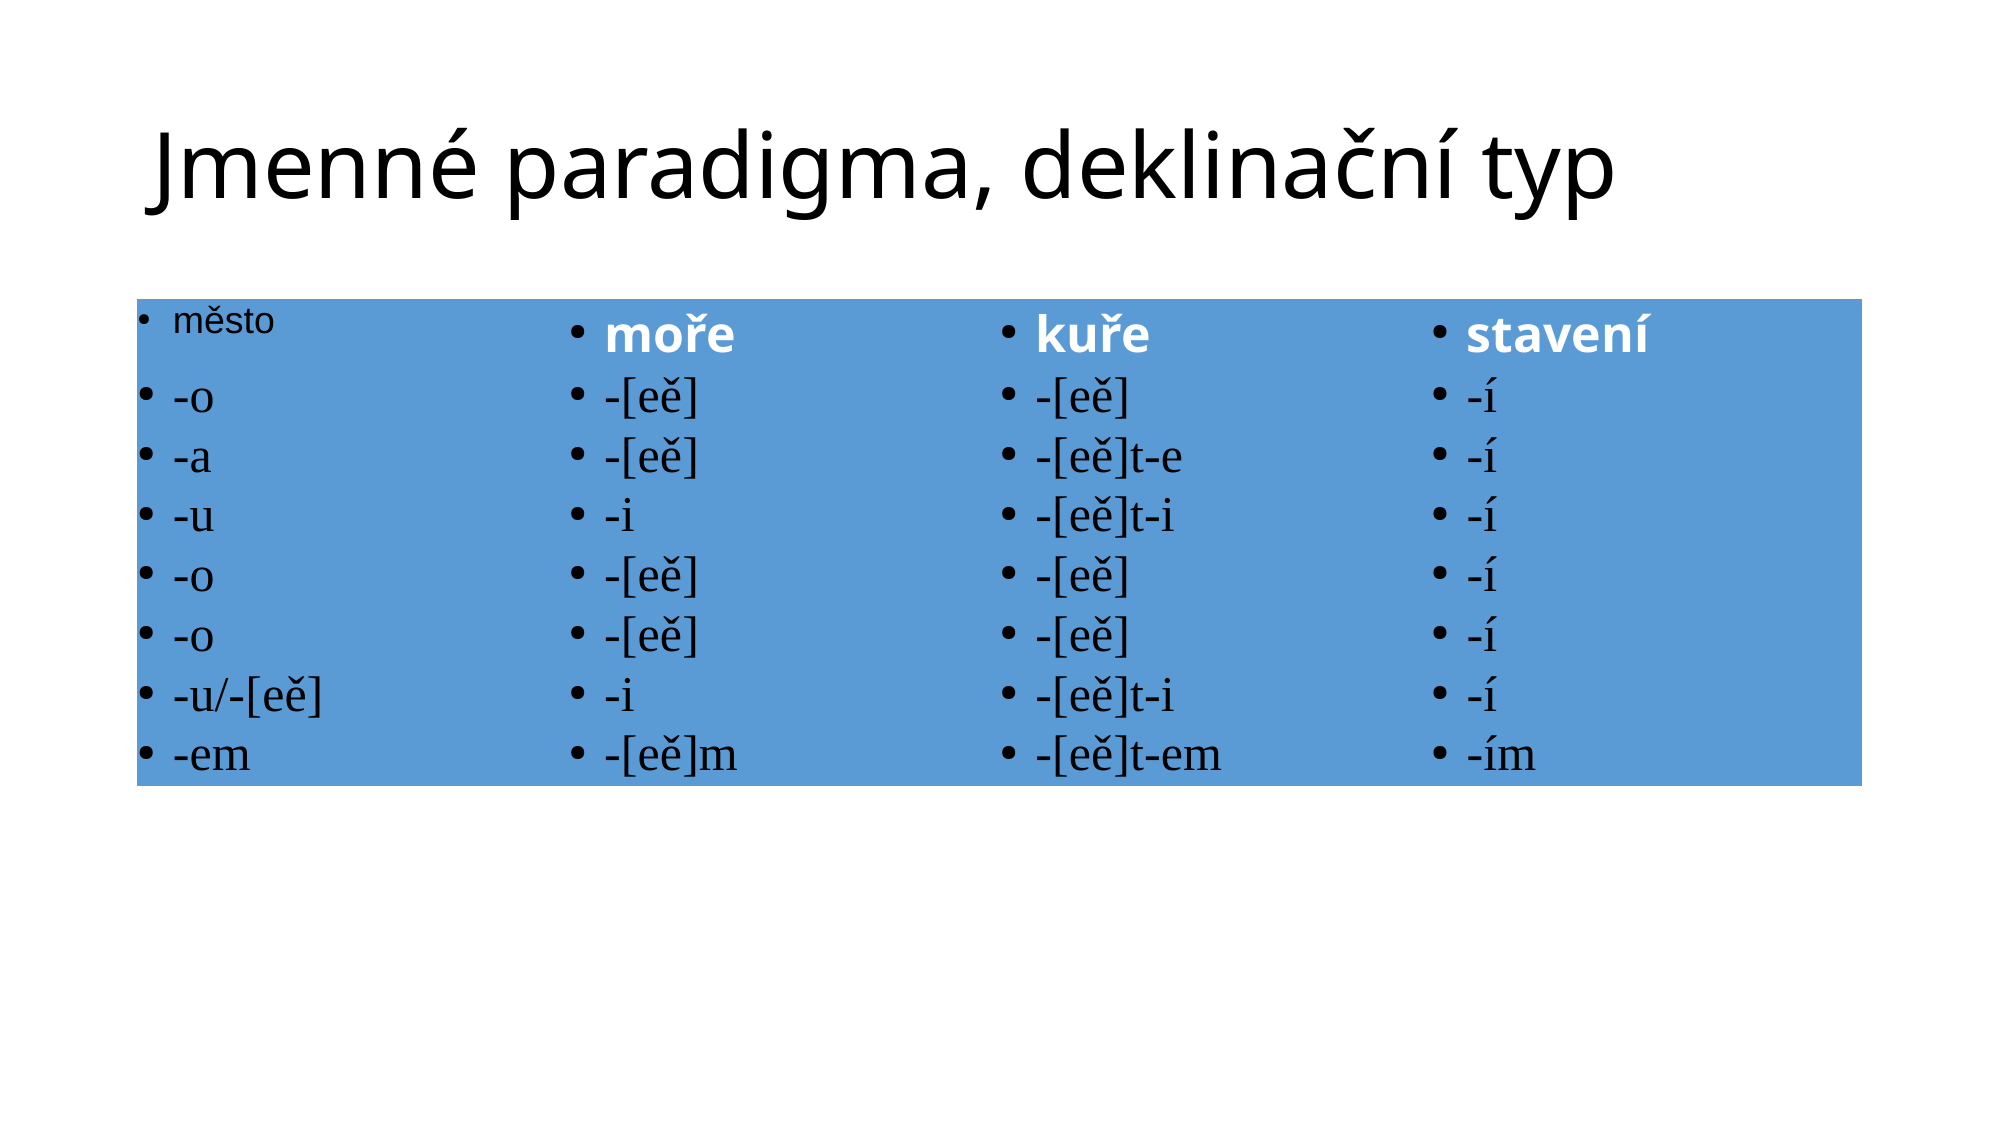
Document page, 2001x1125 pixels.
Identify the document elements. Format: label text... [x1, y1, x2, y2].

table_header moře [569, 299, 1000, 368]
table_cell -[eě]t-em [1000, 726, 1431, 786]
table_cell -[eě] [569, 547, 1000, 607]
table_cell -[eě]t-e [1000, 428, 1431, 487]
table_header město [137, 299, 569, 368]
table_cell -u [137, 487, 569, 547]
table_header kuře [1000, 299, 1431, 368]
table_cell -[eě]t-i [1000, 487, 1431, 547]
title Jmenné paradigma, deklinační typ [137, 59, 1863, 278]
table_cell -í [1431, 547, 1862, 607]
table_cell -í [1431, 667, 1862, 726]
table_cell -[eě] [569, 428, 1000, 487]
table_cell -[eě]m [569, 726, 1000, 786]
table_cell -a [137, 428, 569, 487]
table_cell -[eě]t-i [1000, 667, 1431, 726]
table_cell -í [1431, 607, 1862, 667]
table_cell -em [137, 726, 569, 786]
table_cell -i [569, 487, 1000, 547]
table_cell -í [1431, 487, 1862, 547]
table_cell -[eě] [569, 607, 1000, 667]
table_cell -o [137, 607, 569, 667]
table_cell -u/-[eě] [137, 667, 569, 726]
table_cell -[eě] [1000, 607, 1431, 667]
table_cell -i [569, 667, 1000, 726]
table_cell -í [1431, 428, 1862, 487]
table_cell -ím [1431, 726, 1862, 786]
table_cell -o [137, 547, 569, 607]
table_cell -í [1431, 368, 1862, 428]
table_cell -[eě] [1000, 547, 1431, 607]
table_cell -o [137, 368, 569, 428]
table_cell -[eě] [569, 368, 1000, 428]
table_cell -[eě] [1000, 368, 1431, 428]
table_header stavení [1431, 299, 1862, 368]
